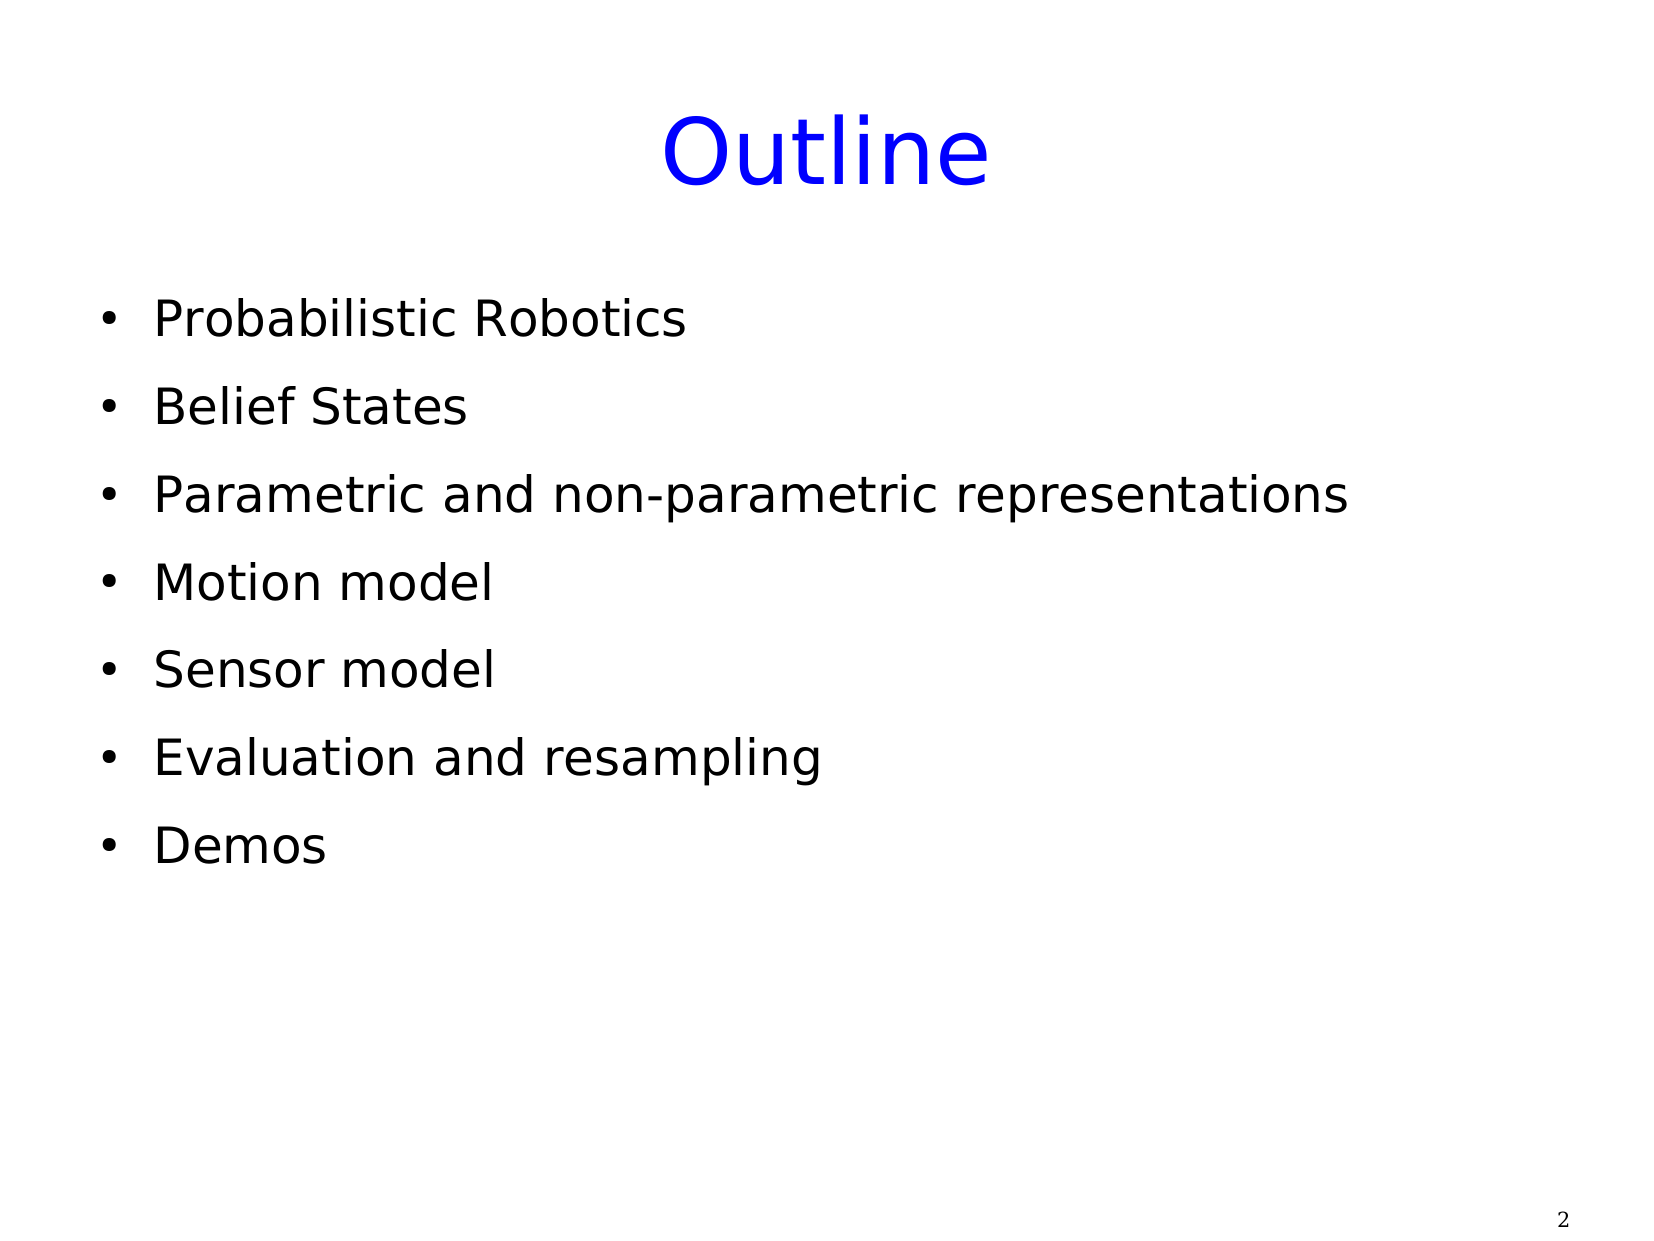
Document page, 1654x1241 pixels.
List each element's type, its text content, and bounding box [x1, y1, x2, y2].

title Outline [82, 49, 1571, 257]
list Probabilistic Robotics Belief States Parametric and non-parametric representations Motion model Sensor model Evaluation and resampling Demos [82, 290, 1571, 1095]
